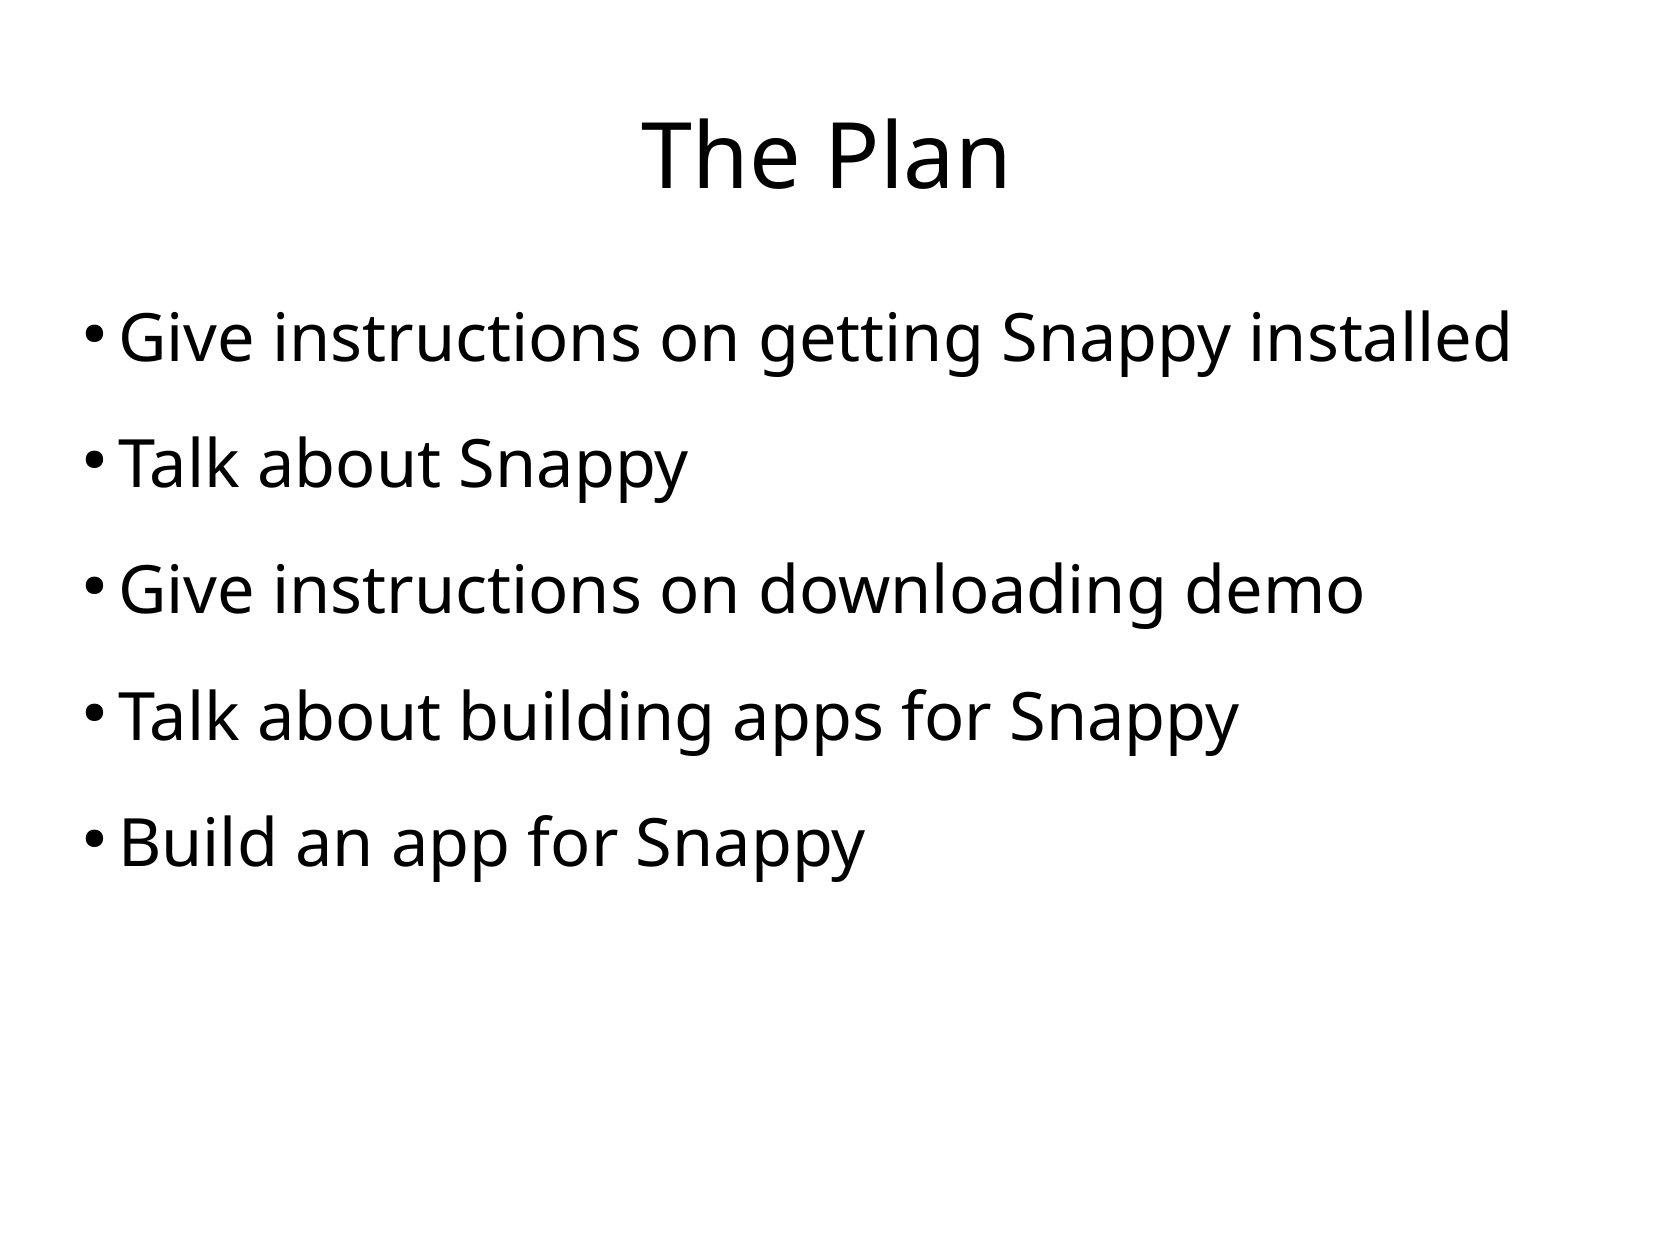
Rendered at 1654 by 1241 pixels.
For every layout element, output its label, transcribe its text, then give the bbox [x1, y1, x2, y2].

title The Plan [82, 49, 1571, 257]
subtitle Give instructions on getting Snappy installed Talk about Snappy Give instructions on downloading demo Talk about building apps for Snappy Build an app for Snappy [82, 290, 1571, 1010]
